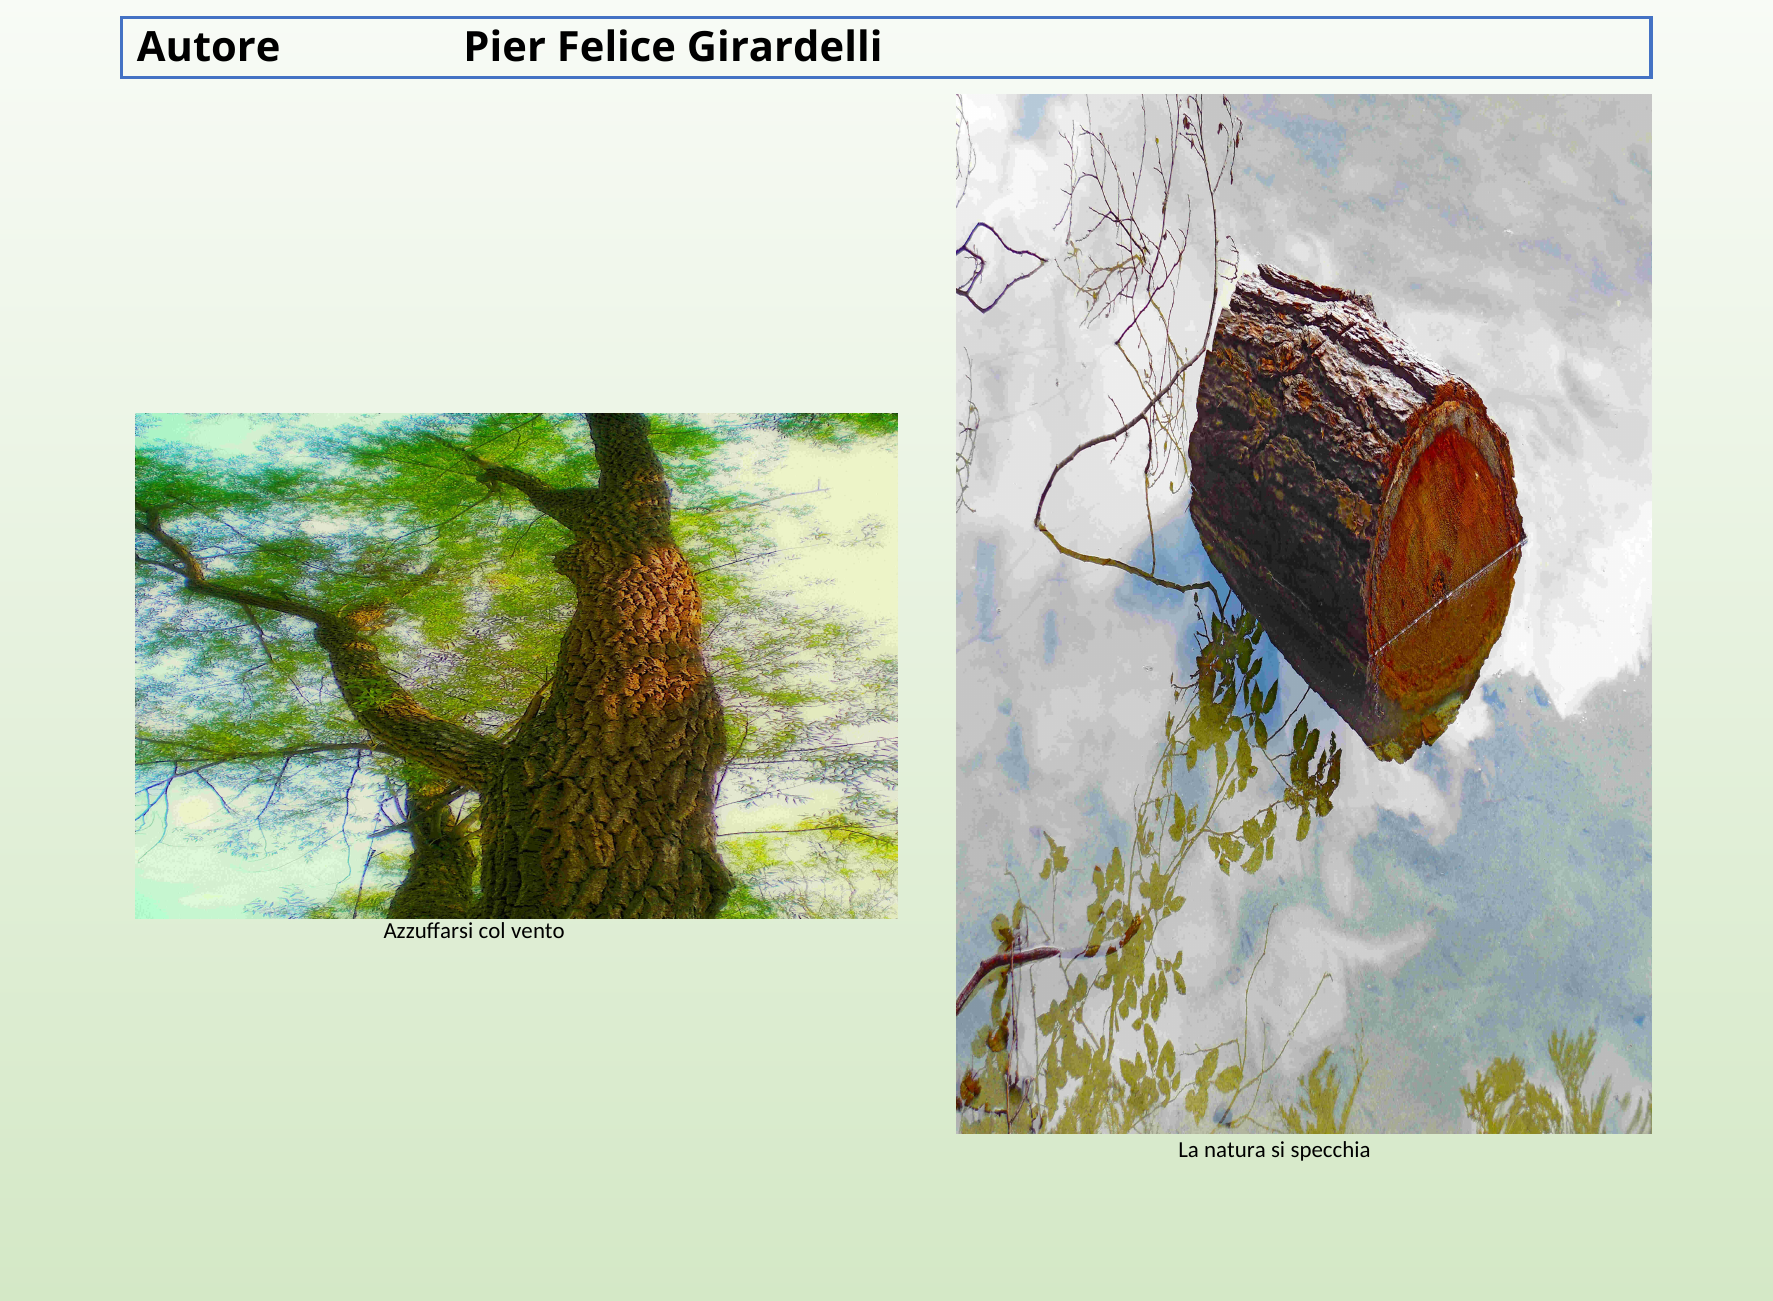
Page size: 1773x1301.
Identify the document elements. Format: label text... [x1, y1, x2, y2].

text_box La natura si specchia [1012, 1134, 1590, 1170]
picture [135, 413, 898, 919]
title Autore Pier Felice Girardelli [121, 17, 1652, 78]
text_box Azzuffarsi col vento [218, 919, 795, 952]
picture [956, 94, 1652, 1134]
